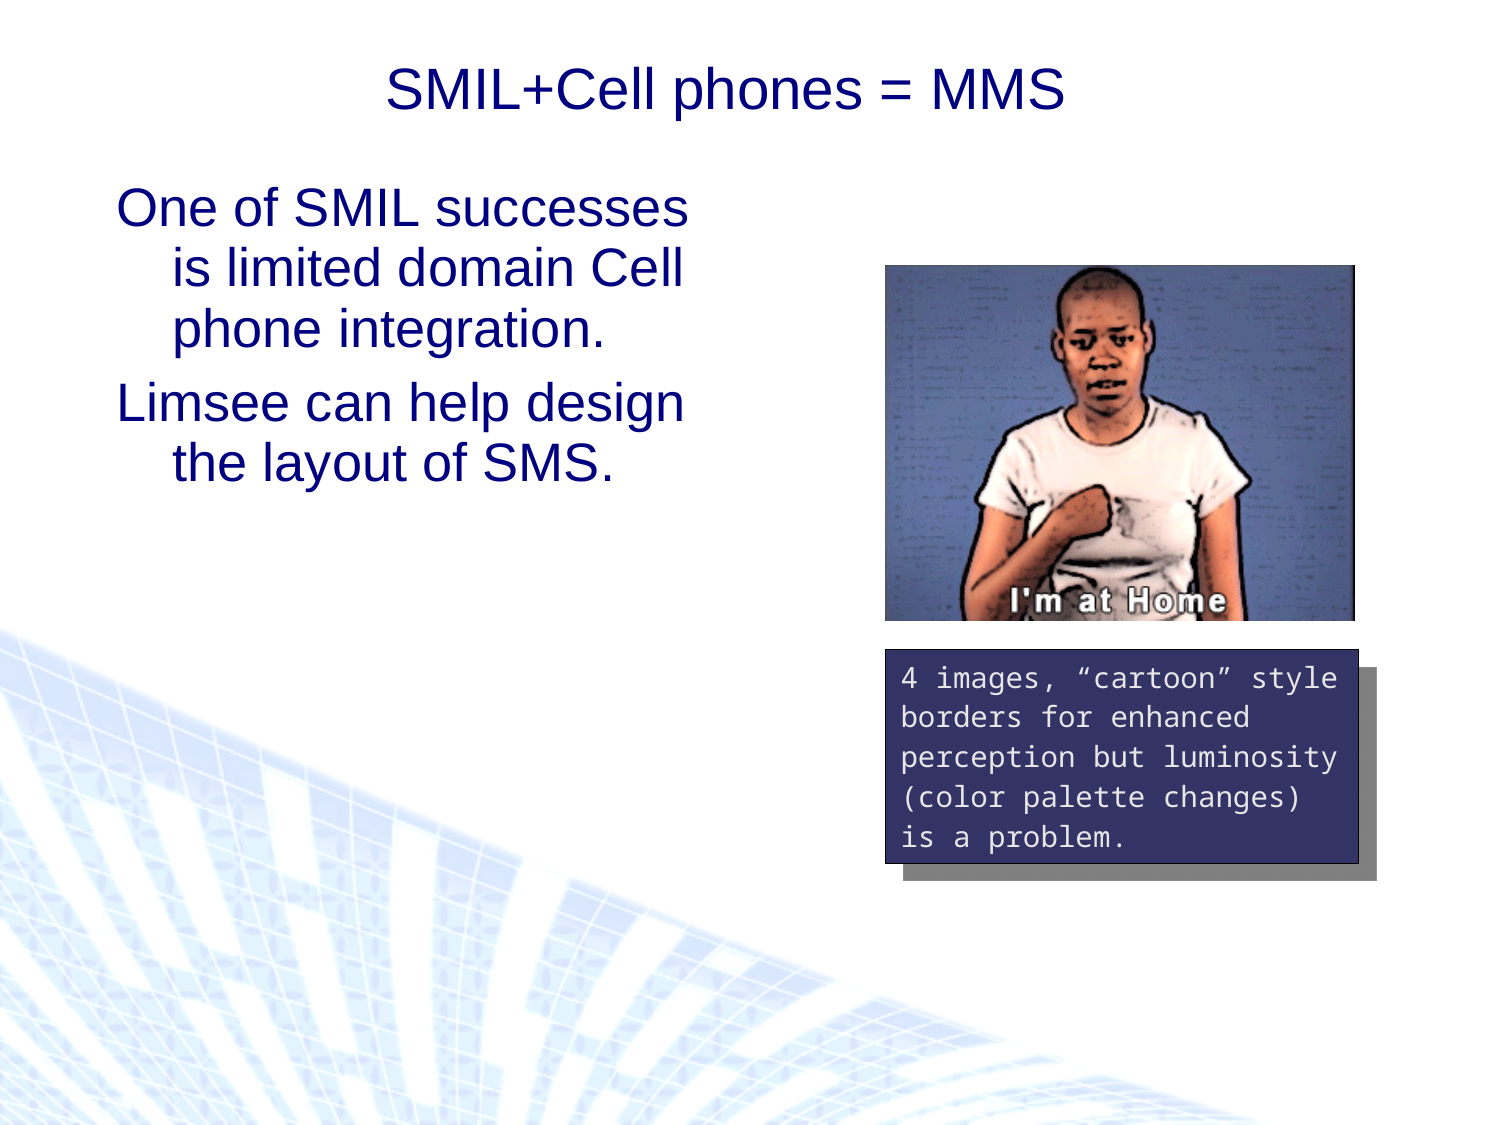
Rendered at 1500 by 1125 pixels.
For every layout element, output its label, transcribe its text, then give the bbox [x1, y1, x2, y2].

list One of SMIL successes is limited domain Cell phone integration. Limsee can help design the layout of SMS. [116, 177, 739, 975]
title SMIL+Cell phones = MMS [88, 0, 1364, 178]
text_box 4 images, “cartoon” style borders for enhanced perception but luminosity (color palette changes) is a problem. [885, 649, 1359, 835]
picture [0, 265, 1355, 1125]
